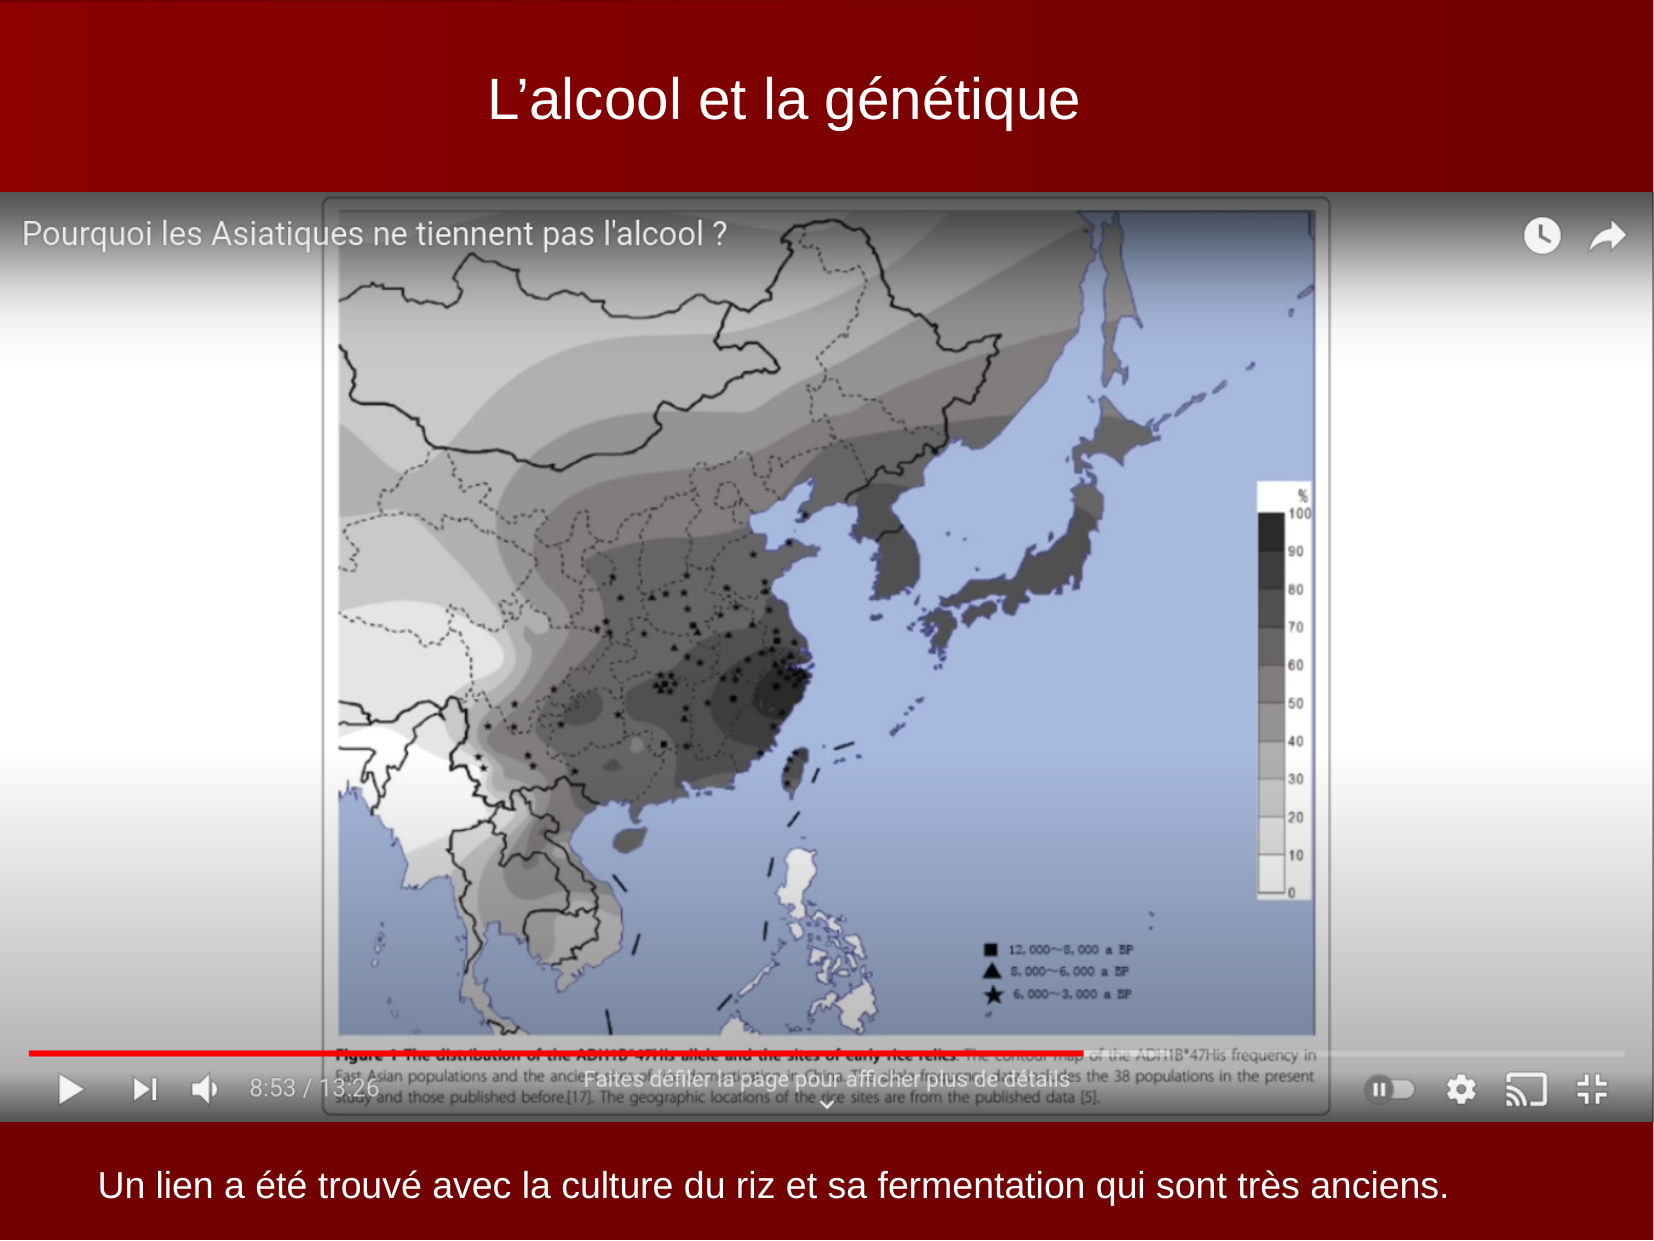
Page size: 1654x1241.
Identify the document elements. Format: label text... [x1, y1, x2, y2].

text_box Un lien a été trouvé avec la culture du riz et sa fermentation qui sont très anciens. [82, 1157, 1595, 1241]
picture [0, 192, 1654, 1123]
text_box L’alcool et la génétique [472, 59, 1335, 139]
